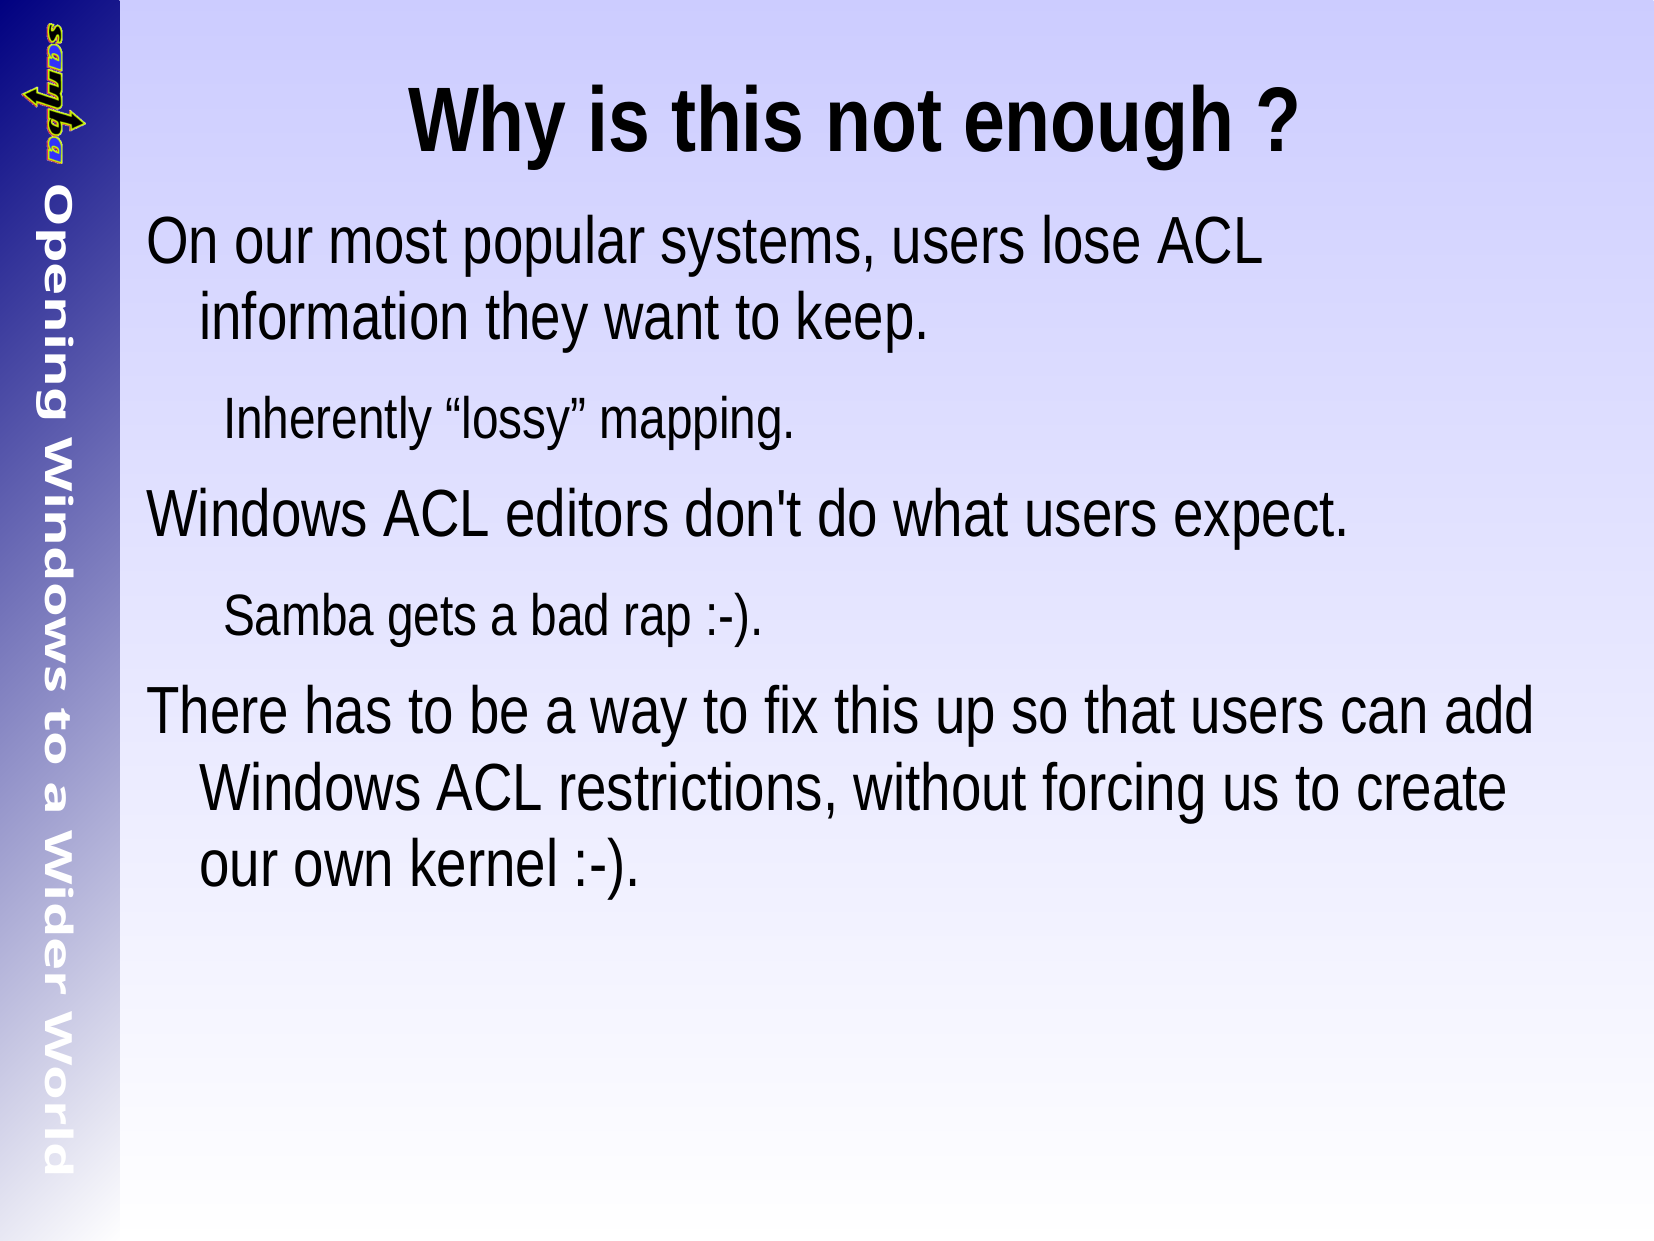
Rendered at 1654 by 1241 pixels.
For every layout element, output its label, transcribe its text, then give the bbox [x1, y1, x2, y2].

picture [22, 24, 86, 164]
list On our most popular systems, users lose ACL information they want to keep. Inherently “lossy” mapping. Windows ACL editors don't do what users expect. Samba gets a bad rap :-). There has to be a way to fix this up so that users can add Windows ACL restrictions, without forcing us to create our own kernel :-). [128, 200, 1541, 1143]
title Why is this not enough ? [149, 15, 1562, 223]
